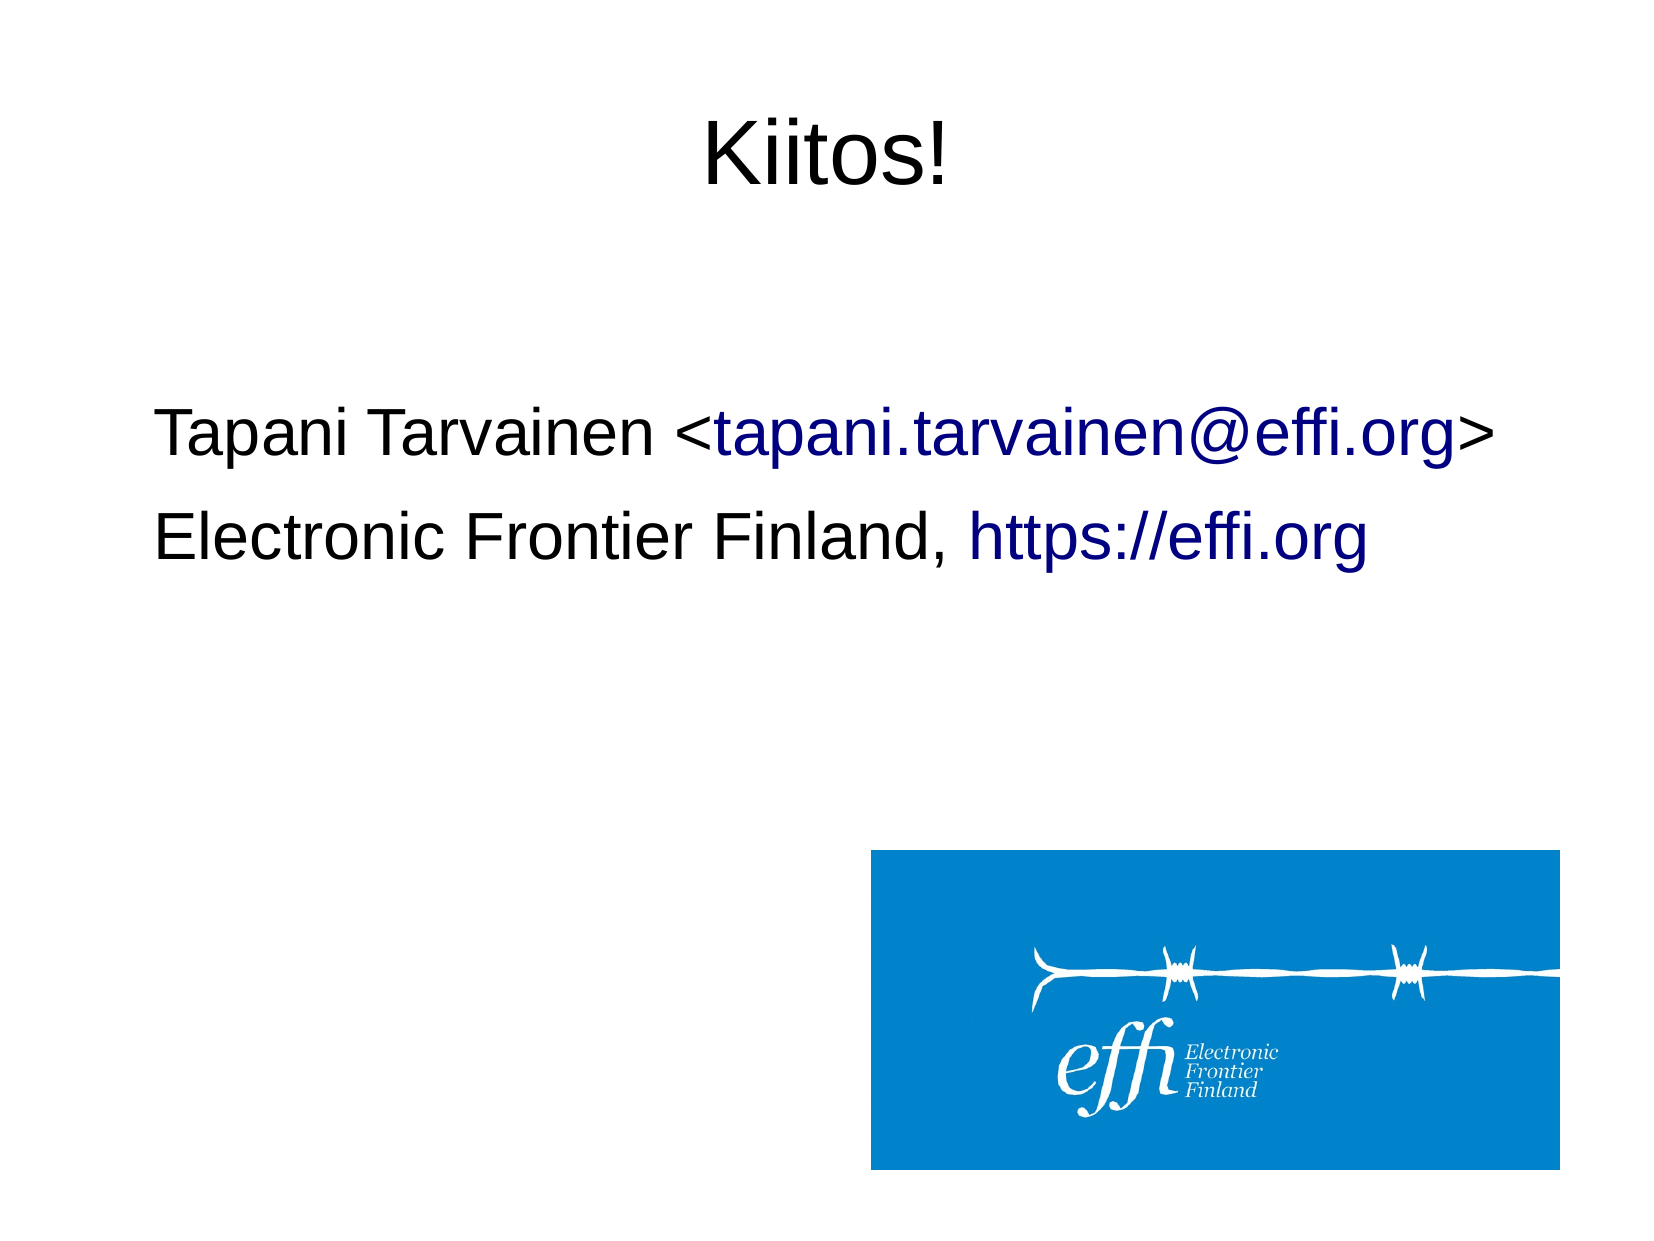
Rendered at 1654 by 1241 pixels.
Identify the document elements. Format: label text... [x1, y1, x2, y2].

picture [871, 850, 1560, 1170]
list Tapani Tarvainen <tapani.tarvainen@effi.org> Electronic Frontier Finland, https://effi.org [82, 290, 1571, 1010]
title Kiitos! [82, 49, 1571, 257]
